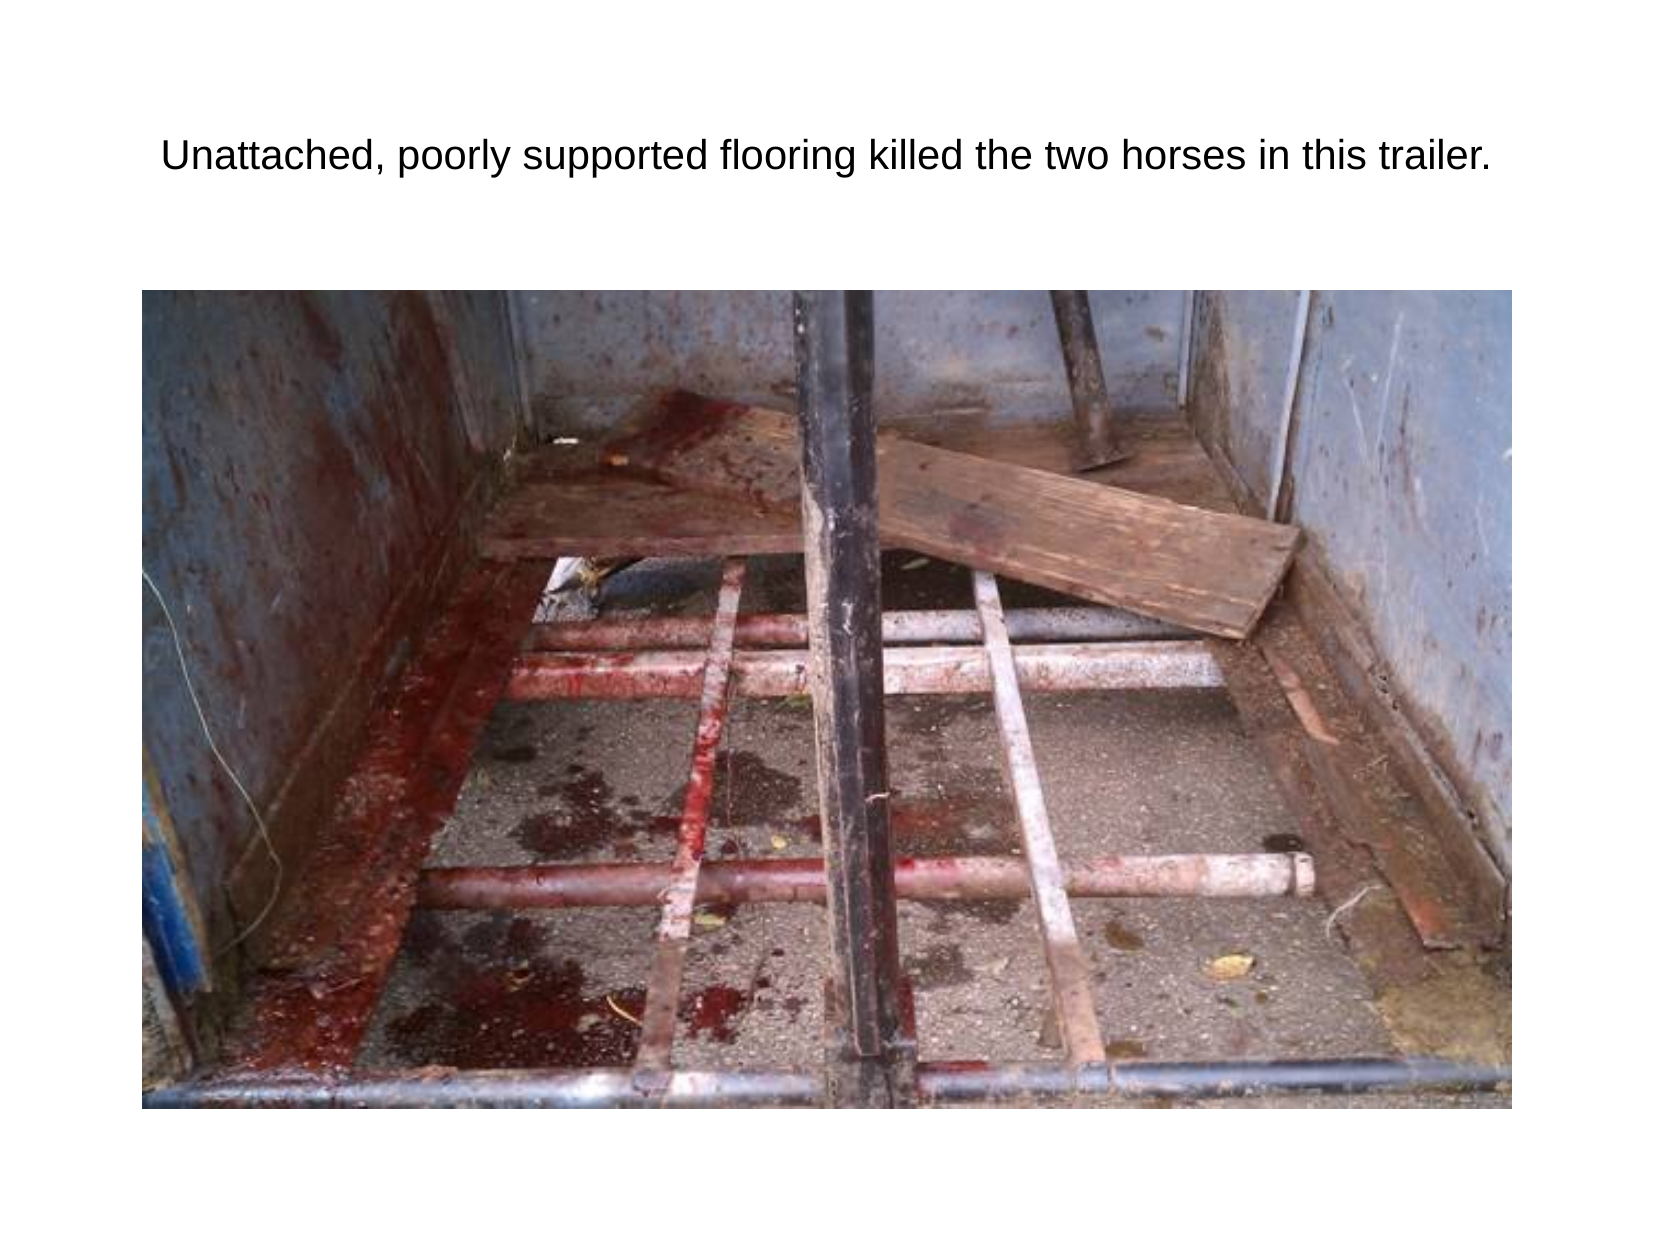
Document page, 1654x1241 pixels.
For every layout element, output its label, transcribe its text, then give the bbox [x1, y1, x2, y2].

title Unattached, poorly supported flooring killed the two horses in this trailer. [82, 49, 1571, 257]
picture [142, 290, 1512, 1109]
